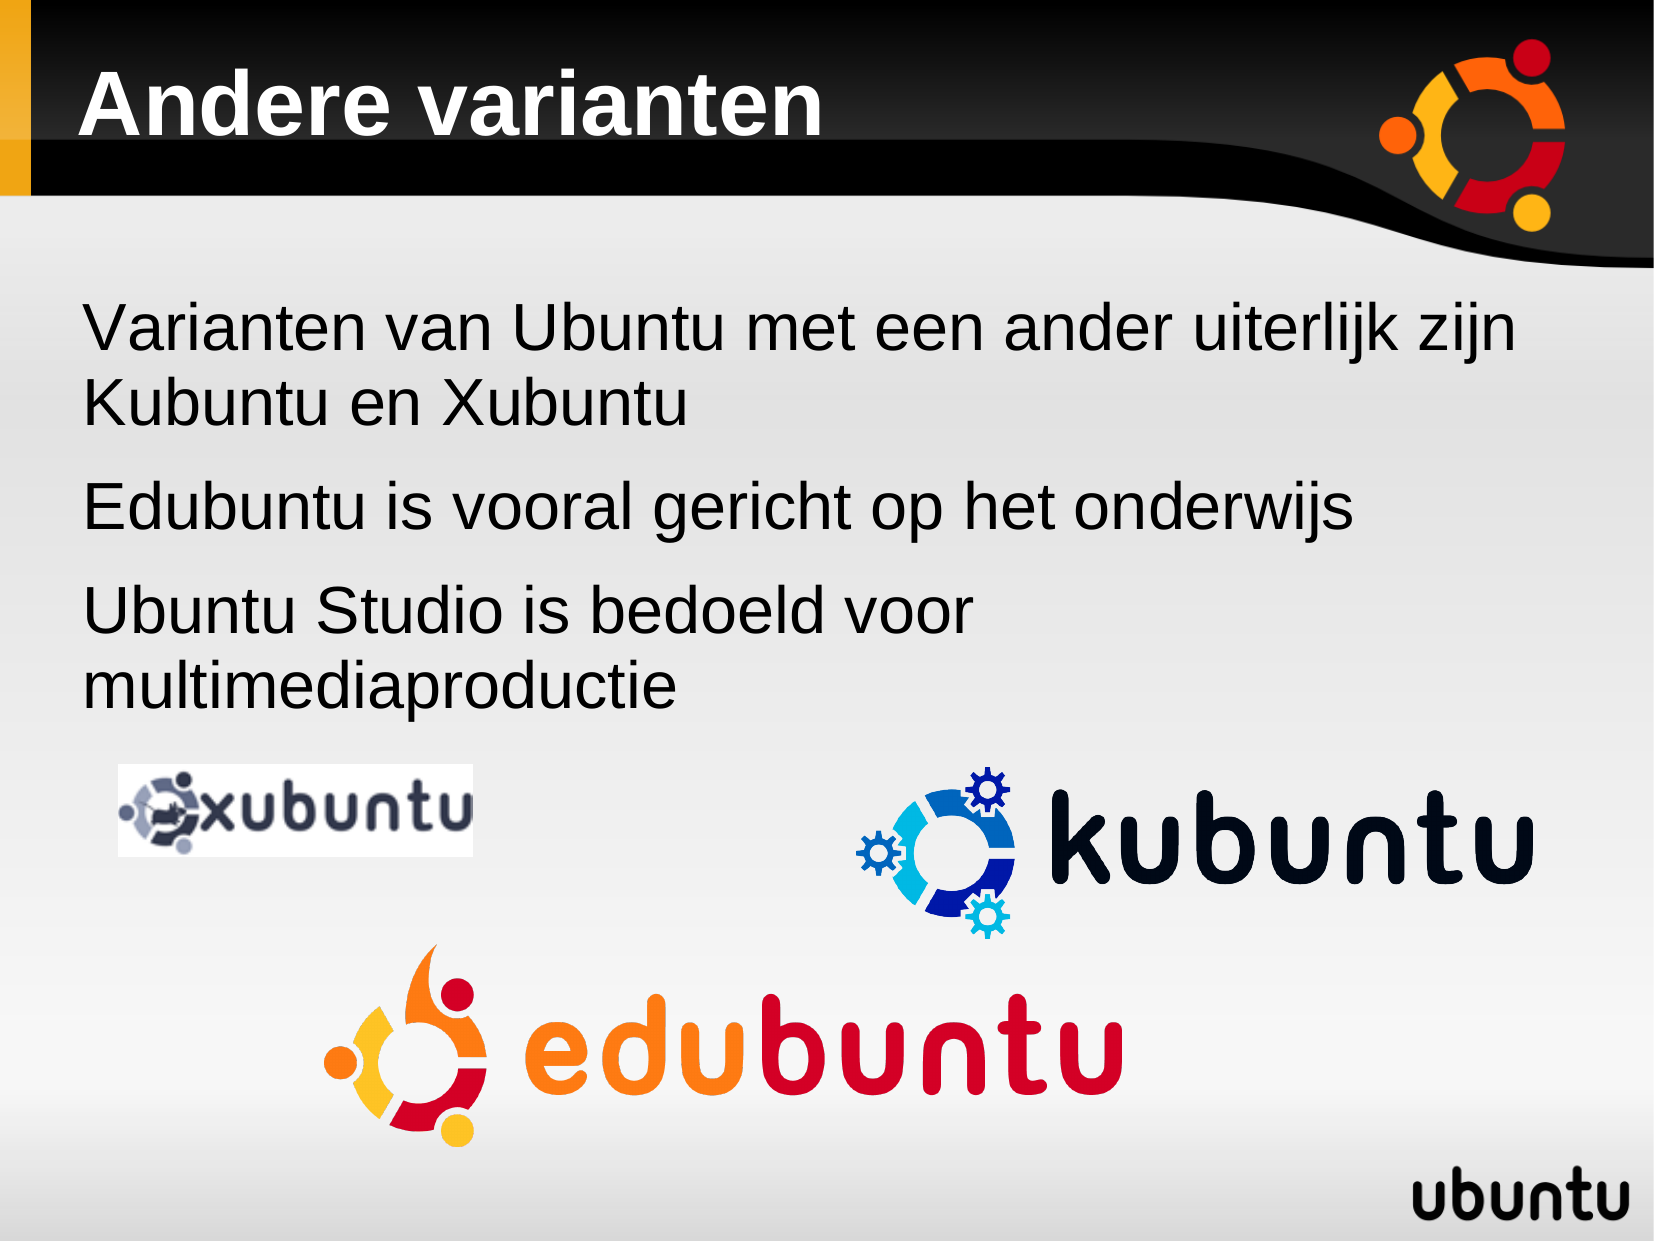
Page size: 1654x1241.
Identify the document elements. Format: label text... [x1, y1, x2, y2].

title Andere varianten [76, 0, 1565, 208]
picture [0, 0, 1654, 1241]
list Varianten van Ubuntu met een ander uiterlijk zijn Kubuntu en Xubuntu Edubuntu is vooral gericht op het onderwijs Ubuntu Studio is bedoeld voor multimediaproductie [82, 290, 1571, 1109]
